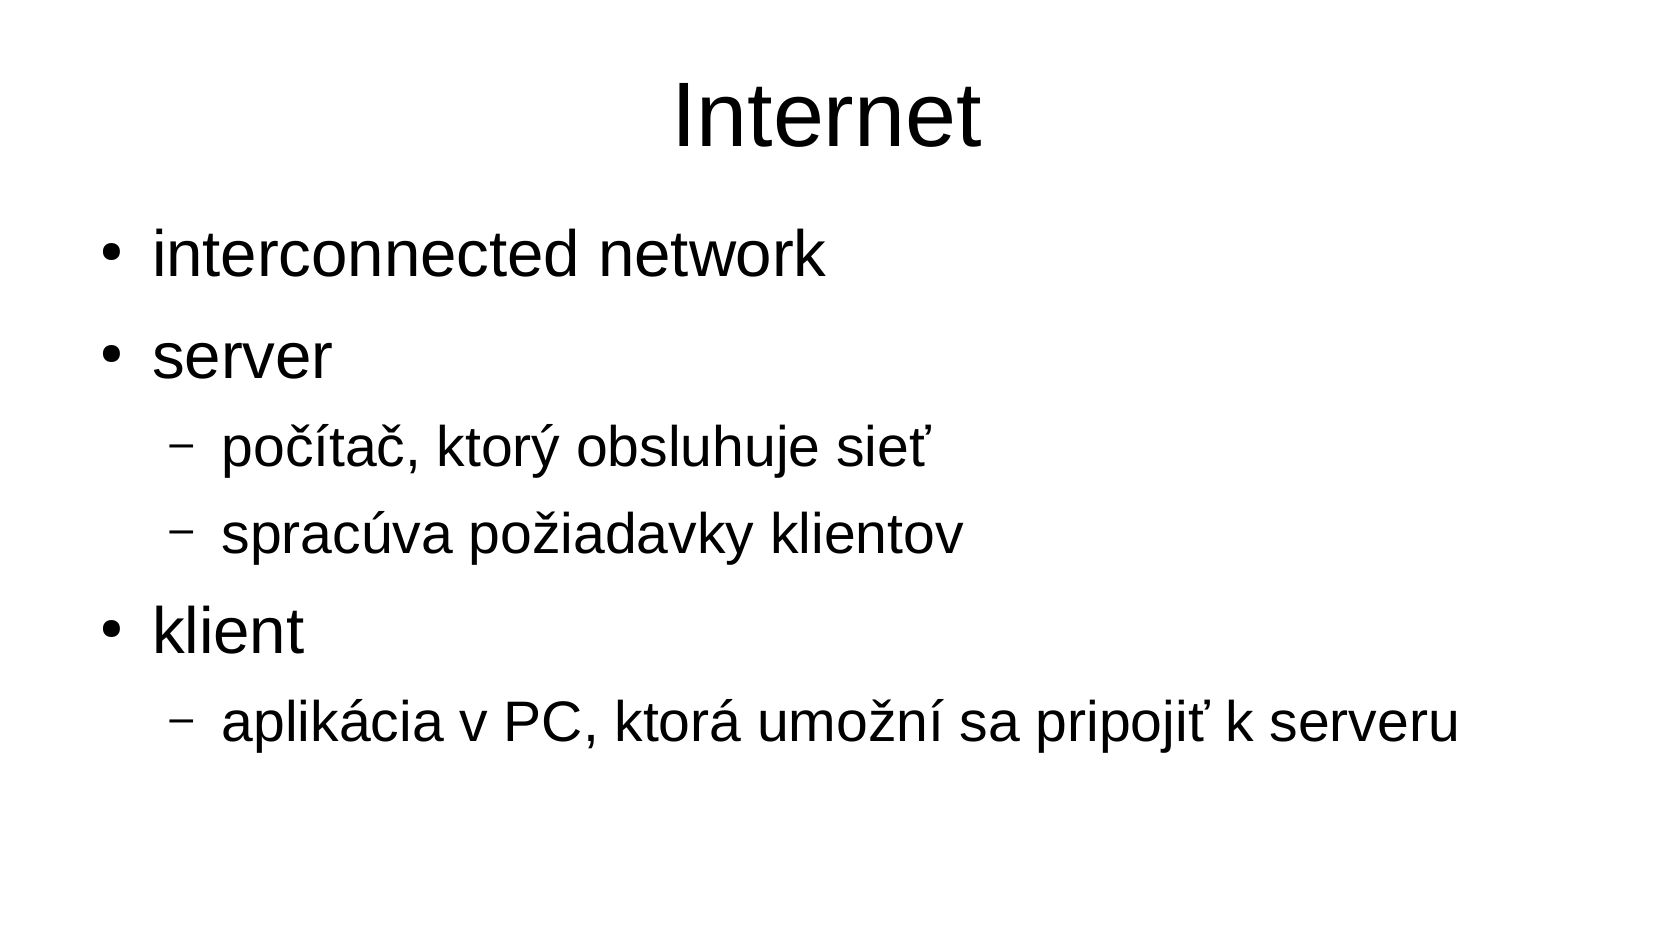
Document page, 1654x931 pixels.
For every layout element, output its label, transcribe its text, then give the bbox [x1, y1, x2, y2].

title Internet [82, 37, 1571, 193]
list interconnected network server počítač, ktorý obsluhuje sieť spracúva požiadavky klientov klient aplikácia v PC, ktorá umožní sa pripojiť k serveru [82, 217, 1571, 758]
